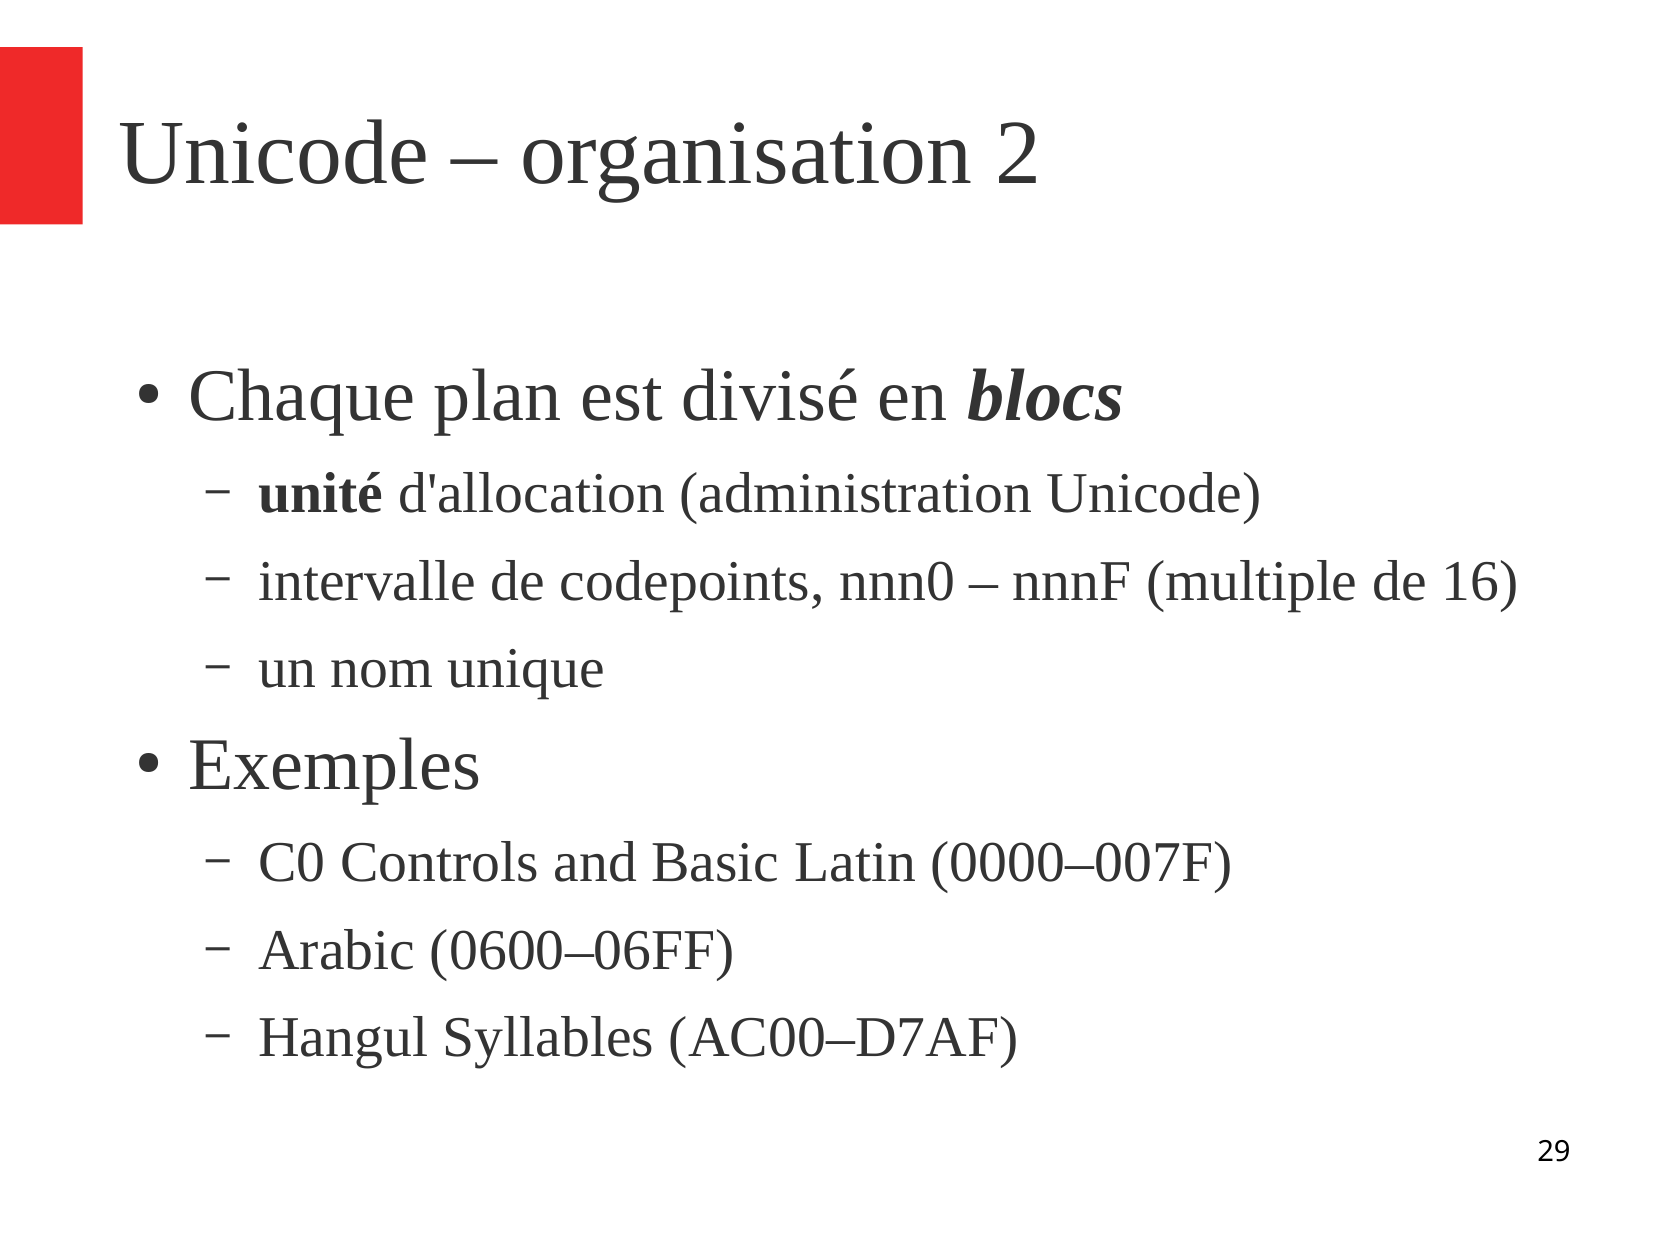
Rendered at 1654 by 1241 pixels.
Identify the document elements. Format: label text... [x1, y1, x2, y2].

title Unicode – organisation 2 [118, 49, 1571, 257]
list Chaque plan est divisé en blocs unité d'allocation (administration Unicode) intervalle de codepoints, nnn0 – nnnF (multiple de 16) un nom unique Exemples C0 Controls and Basic Latin (0000–007F) Arabic (0600–06FF) Hangul Syllables (AC00–D7AF) [118, 354, 1536, 1074]
